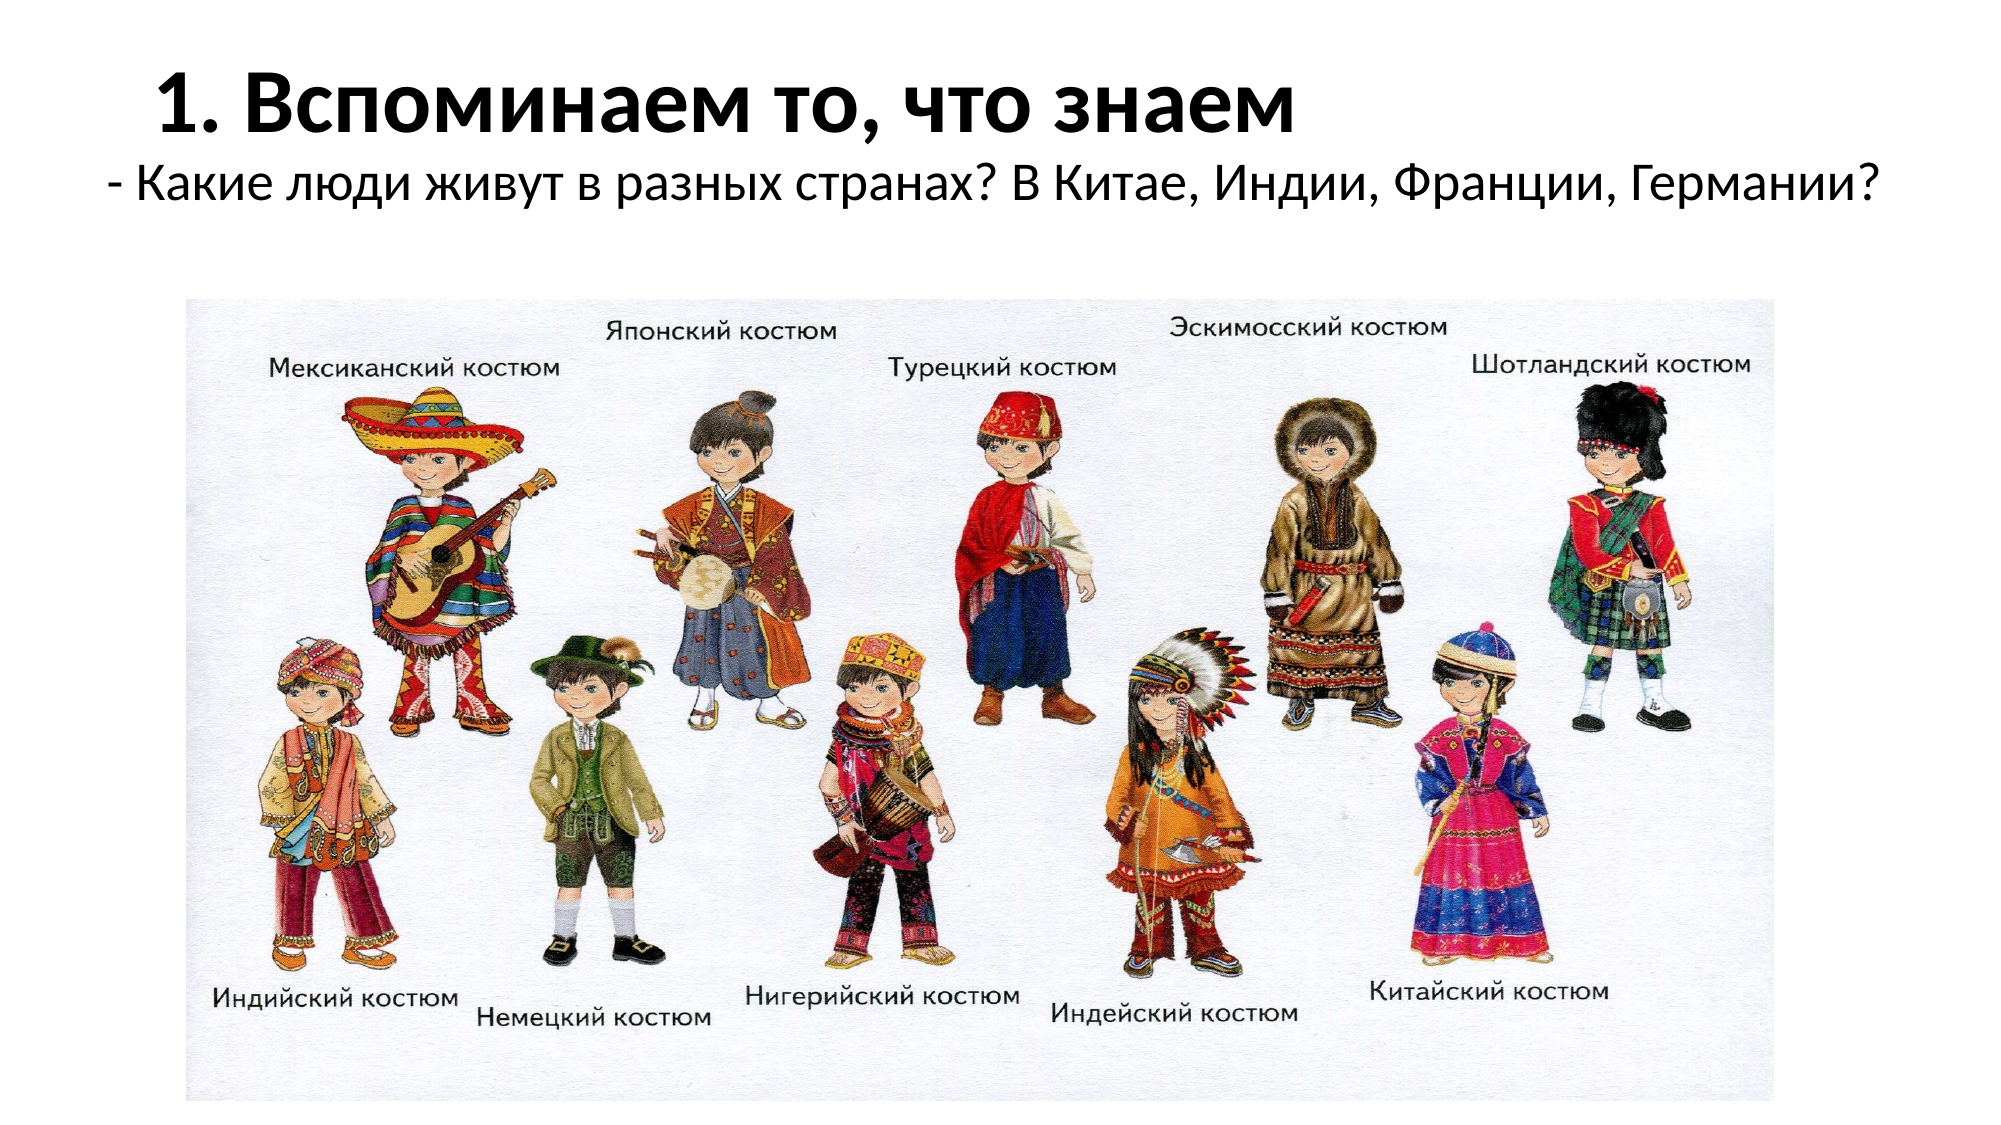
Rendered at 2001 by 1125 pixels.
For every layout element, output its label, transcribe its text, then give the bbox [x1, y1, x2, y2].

picture [186, 299, 1774, 1101]
title 1. Вспоминаем то, что знаем [137, 36, 1863, 145]
list - Какие люди живут в разных странах? В Китае, Индии, Франции, Германии? [91, 145, 1909, 278]
